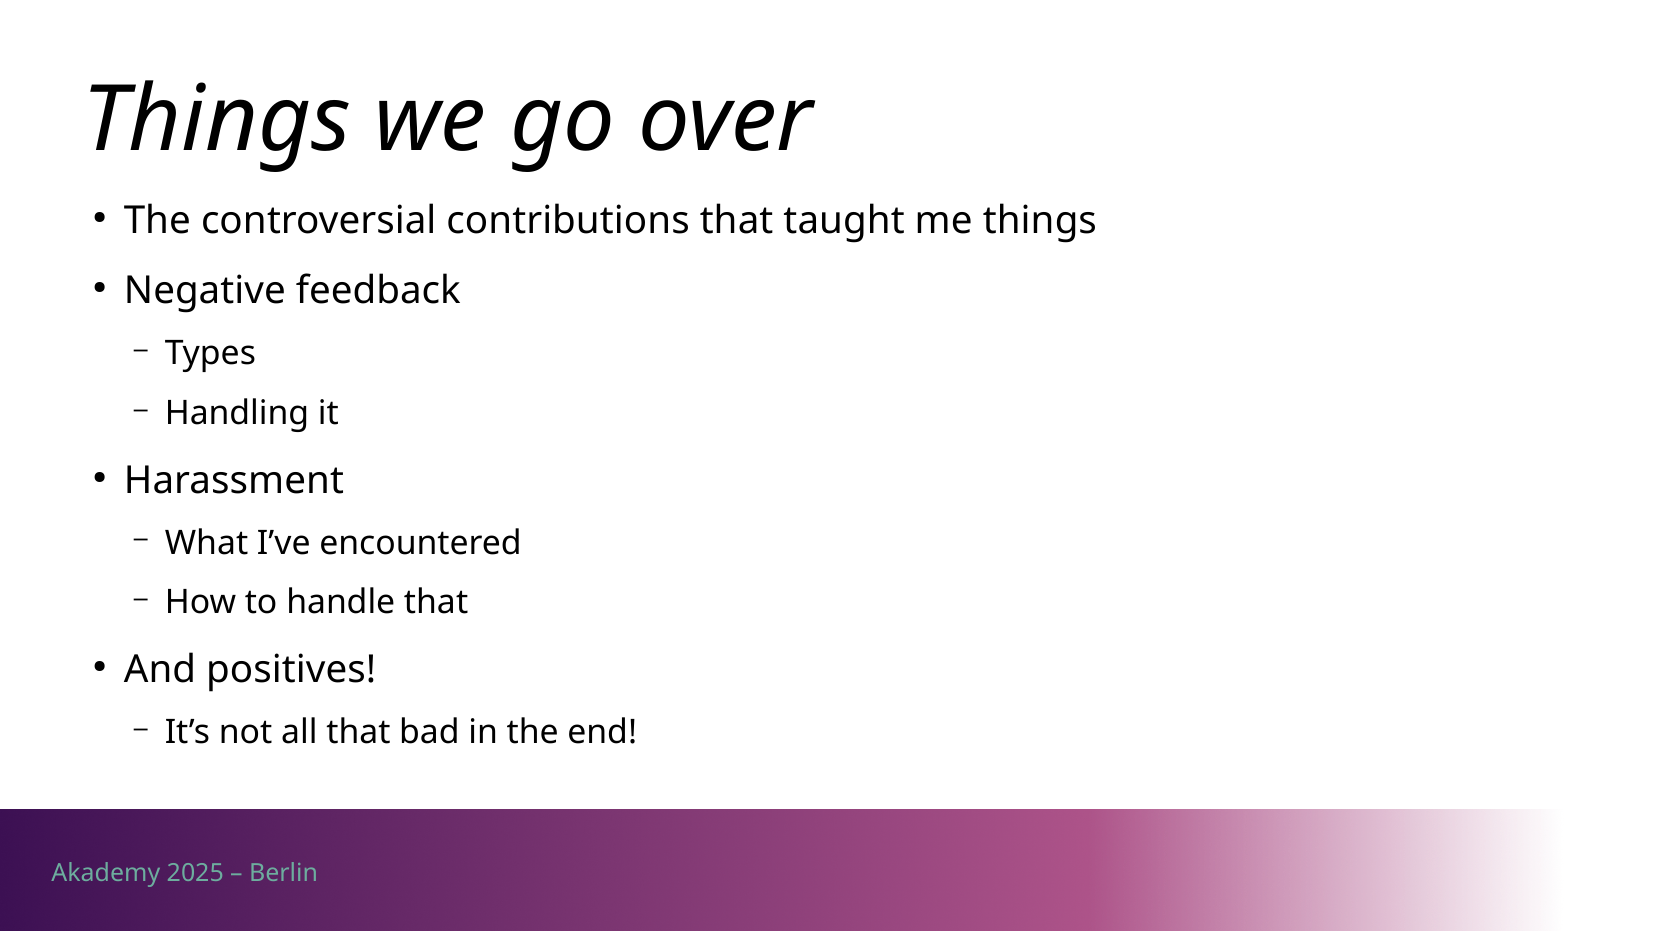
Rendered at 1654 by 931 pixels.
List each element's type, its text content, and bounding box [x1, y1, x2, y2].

list The controversial contributions that taught me things Negative feedback Types Handling it Harassment What I’ve encountered How to handle that And positives! It’s not all that bad in the end! [82, 192, 1571, 758]
title Things we go over [82, 37, 1571, 192]
picture [0, 809, 1654, 931]
